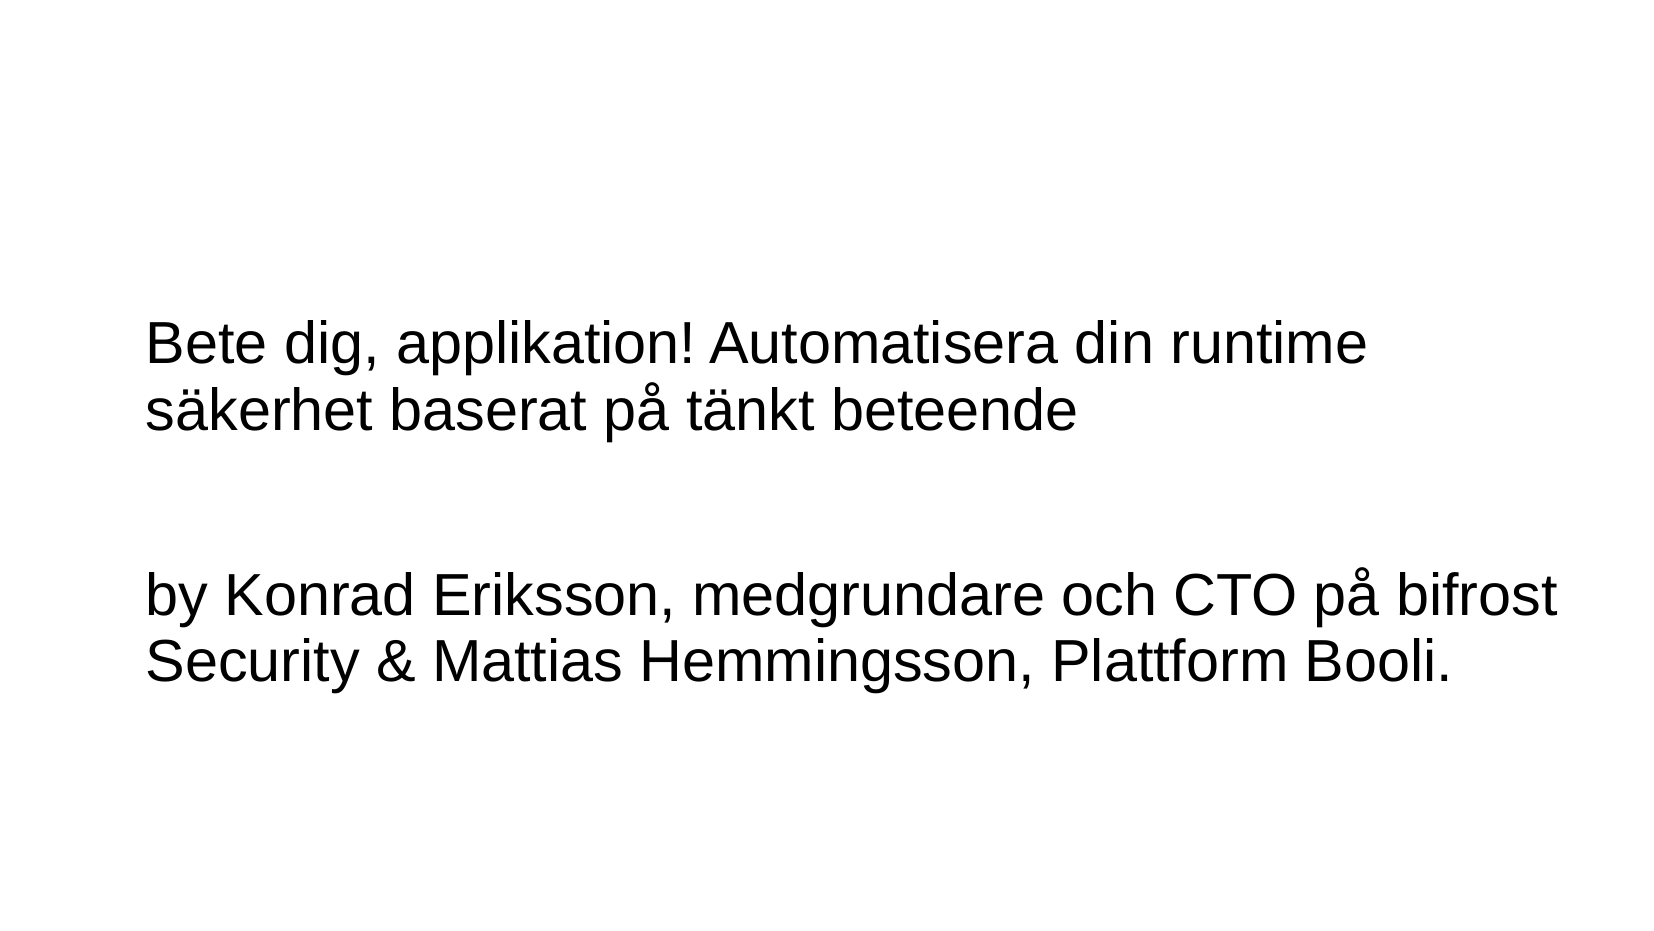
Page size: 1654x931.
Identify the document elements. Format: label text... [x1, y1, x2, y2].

list Bete dig, applikation! Automatisera din runtime säkerhet baserat på tänkt beteende by Konrad Eriksson, medgrundare och CTO på bifrost Security & Mattias Hemmingsson, Plattform Booli. [82, 217, 1571, 758]
